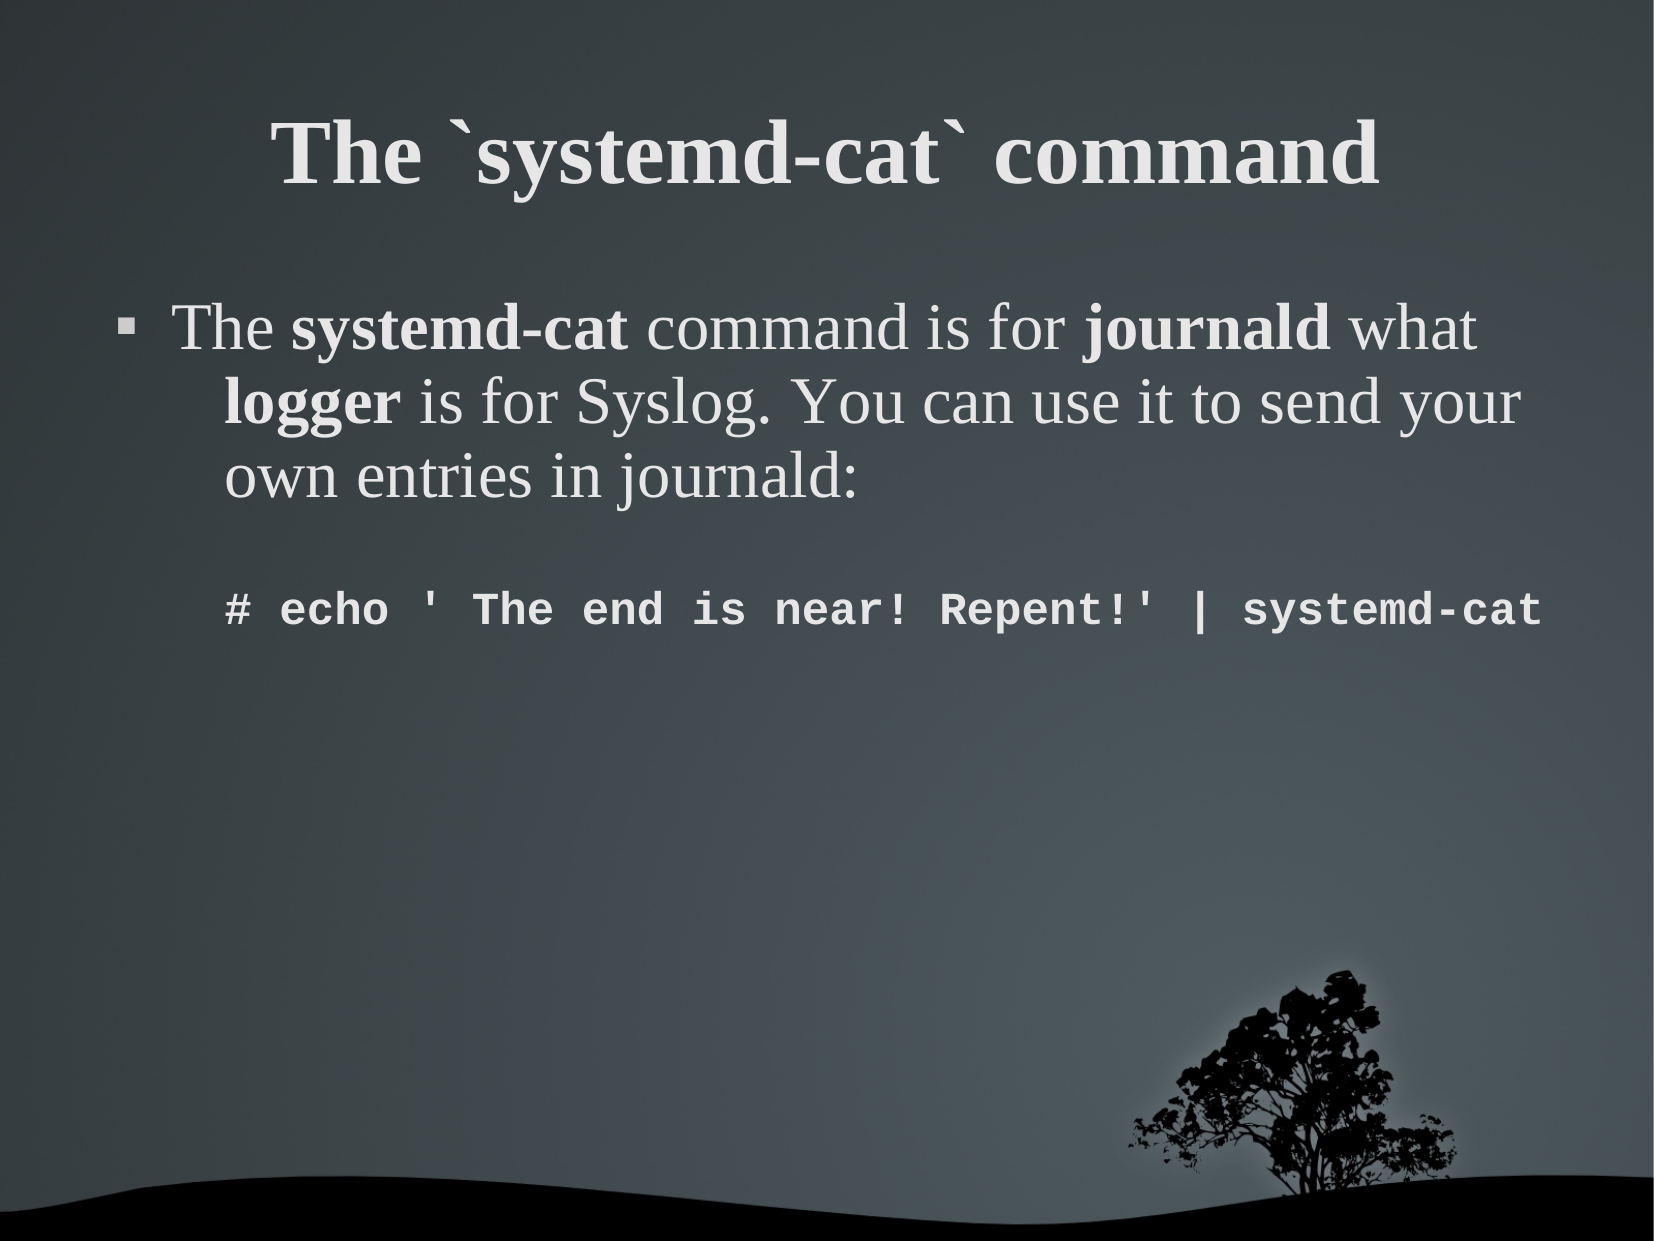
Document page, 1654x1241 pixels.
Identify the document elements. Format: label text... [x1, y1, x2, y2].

title The `systemd-cat` command [82, 49, 1571, 257]
list The systemd-cat command is for journald what logger is for Syslog. You can use it to send your own entries in journald: # echo ' The end is near! Repent!' | systemd-cat [82, 290, 1571, 1109]
picture [0, 0, 1654, 1241]
